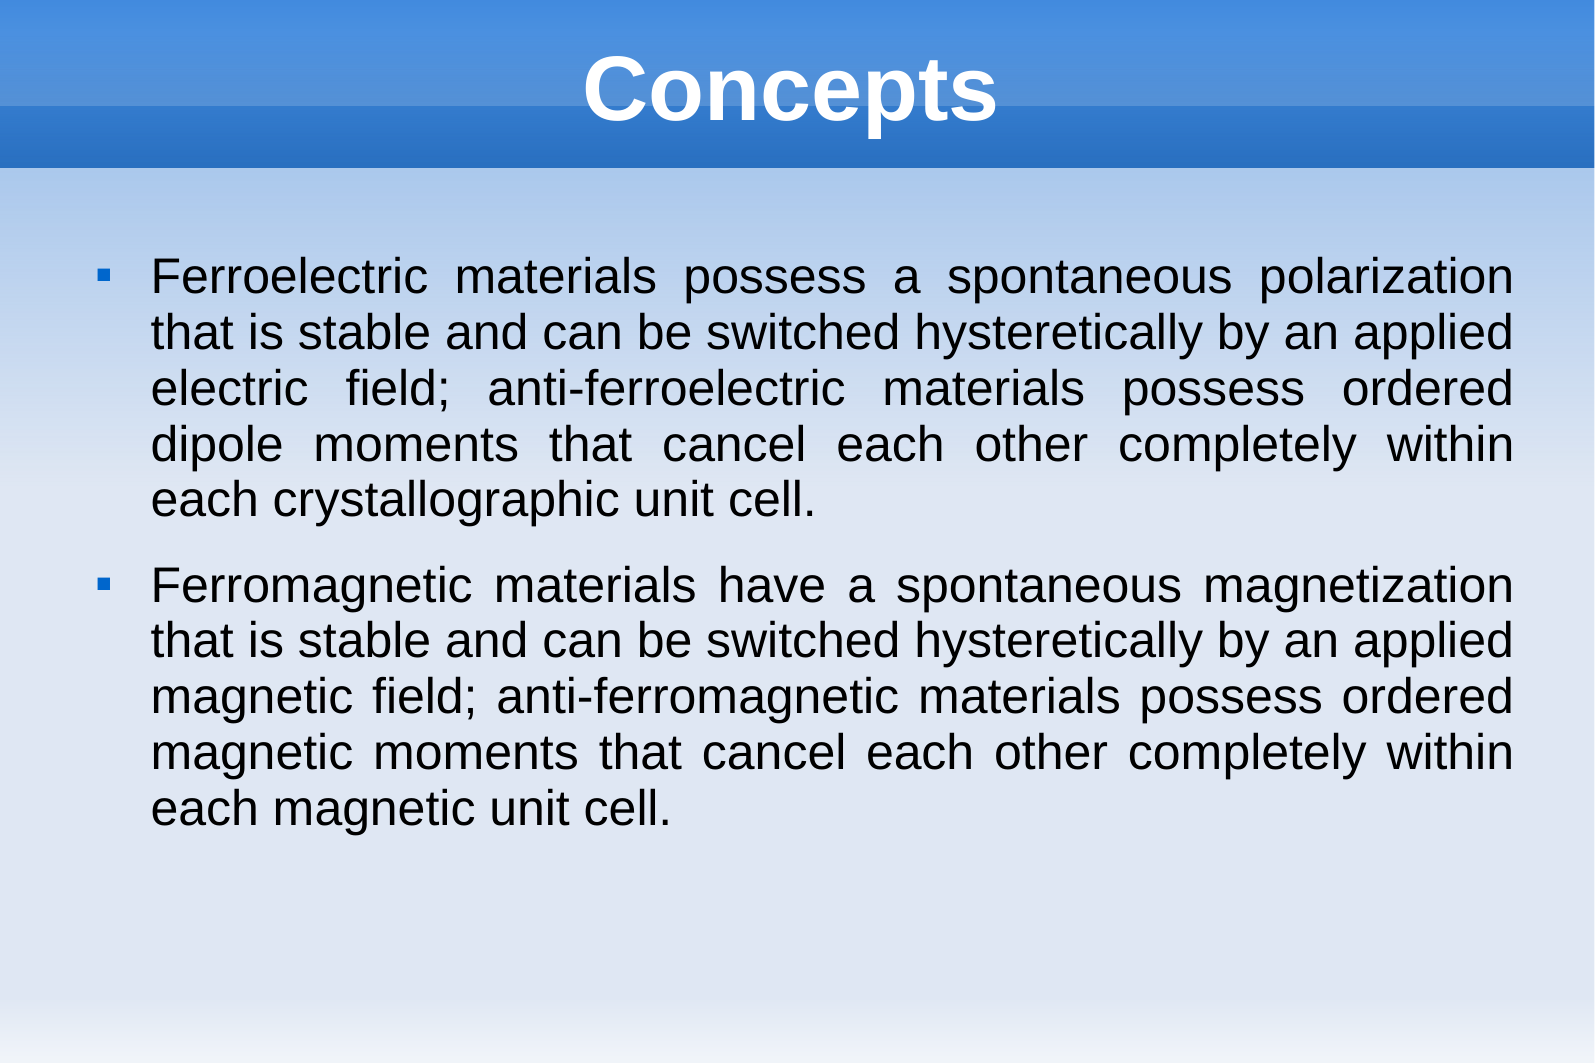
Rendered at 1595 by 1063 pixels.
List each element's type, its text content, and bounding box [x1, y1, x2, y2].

title Concepts [74, 0, 1510, 178]
picture [0, 0, 1595, 1063]
list Ferroelectric materials possess a spontaneous polarization that is stable and can be switched hysteretically by an applied electric field; anti-ferroelectric materials possess ordered dipole moments that cancel each other completely within each crystallographic unit cell. Ferromagnetic materials have a spontaneous magnetization that is stable and can be switched hysteretically by an applied magnetic field; anti-ferromagnetic materials possess ordered magnetic moments that cancel each other completely within each magnetic unit cell. [79, 248, 1515, 936]
